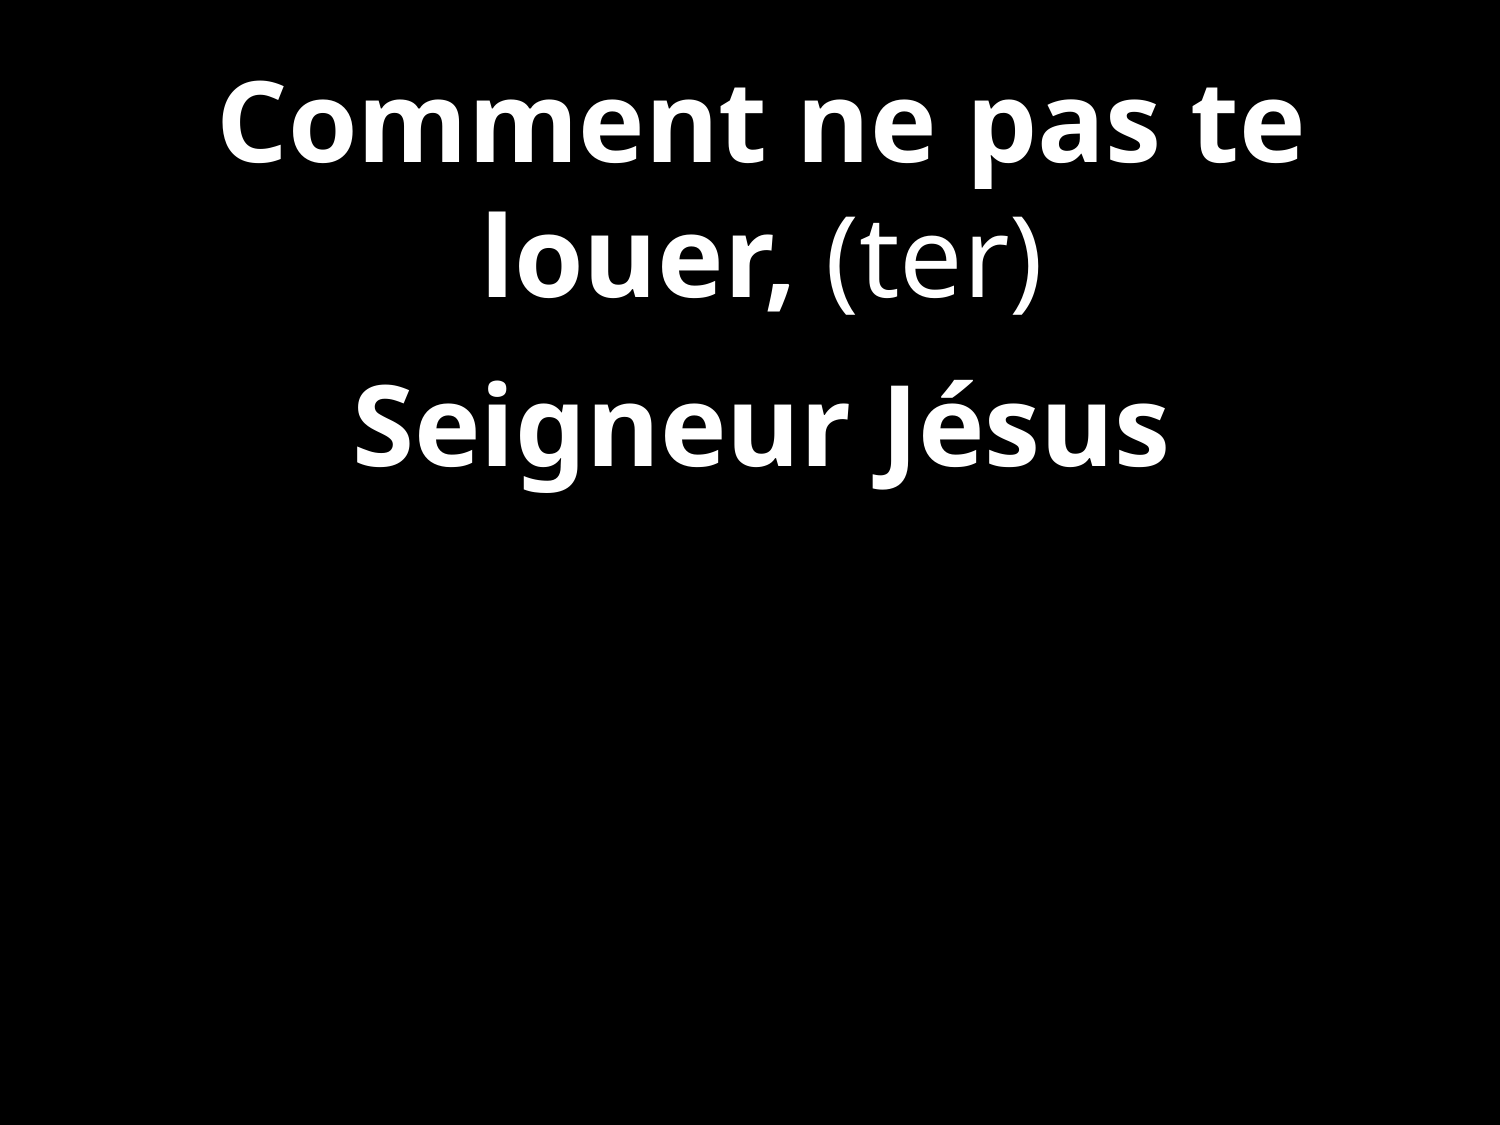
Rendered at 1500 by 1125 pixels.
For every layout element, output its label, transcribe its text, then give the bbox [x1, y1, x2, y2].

list Comment ne pas te louer, (ter) Seigneur Jésus [35, 42, 1489, 1005]
